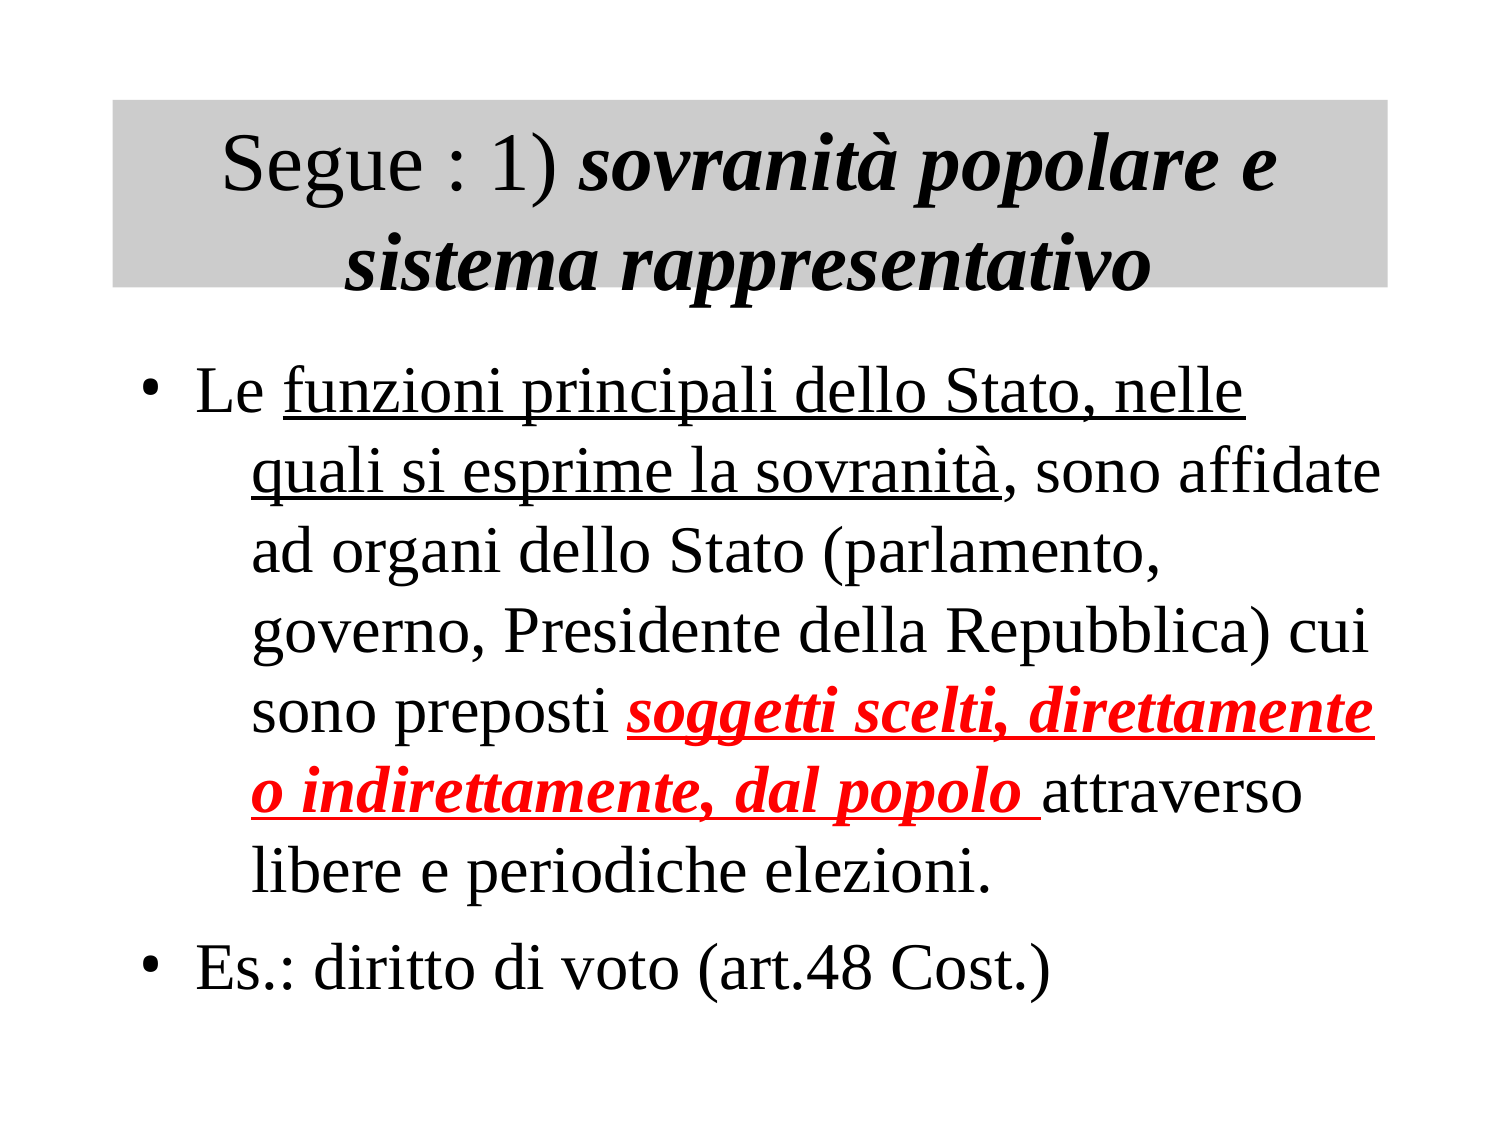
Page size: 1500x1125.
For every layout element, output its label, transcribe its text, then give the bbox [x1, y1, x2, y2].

list Le funzioni principali dello Stato, nelle quali si esprime la sovranità, sono affidate ad organi dello Stato (parlamento, governo, Presidente della Repubblica) cui sono preposti soggetti scelti, direttamente o indirettamente, dal popolo attraverso libere e periodiche elezioni. Es.: diritto di voto (art.48 Cost.) [123, 338, 1399, 1014]
title Segue : 1) sovranità popolare e sistema rappresentativo [112, 99, 1388, 288]
